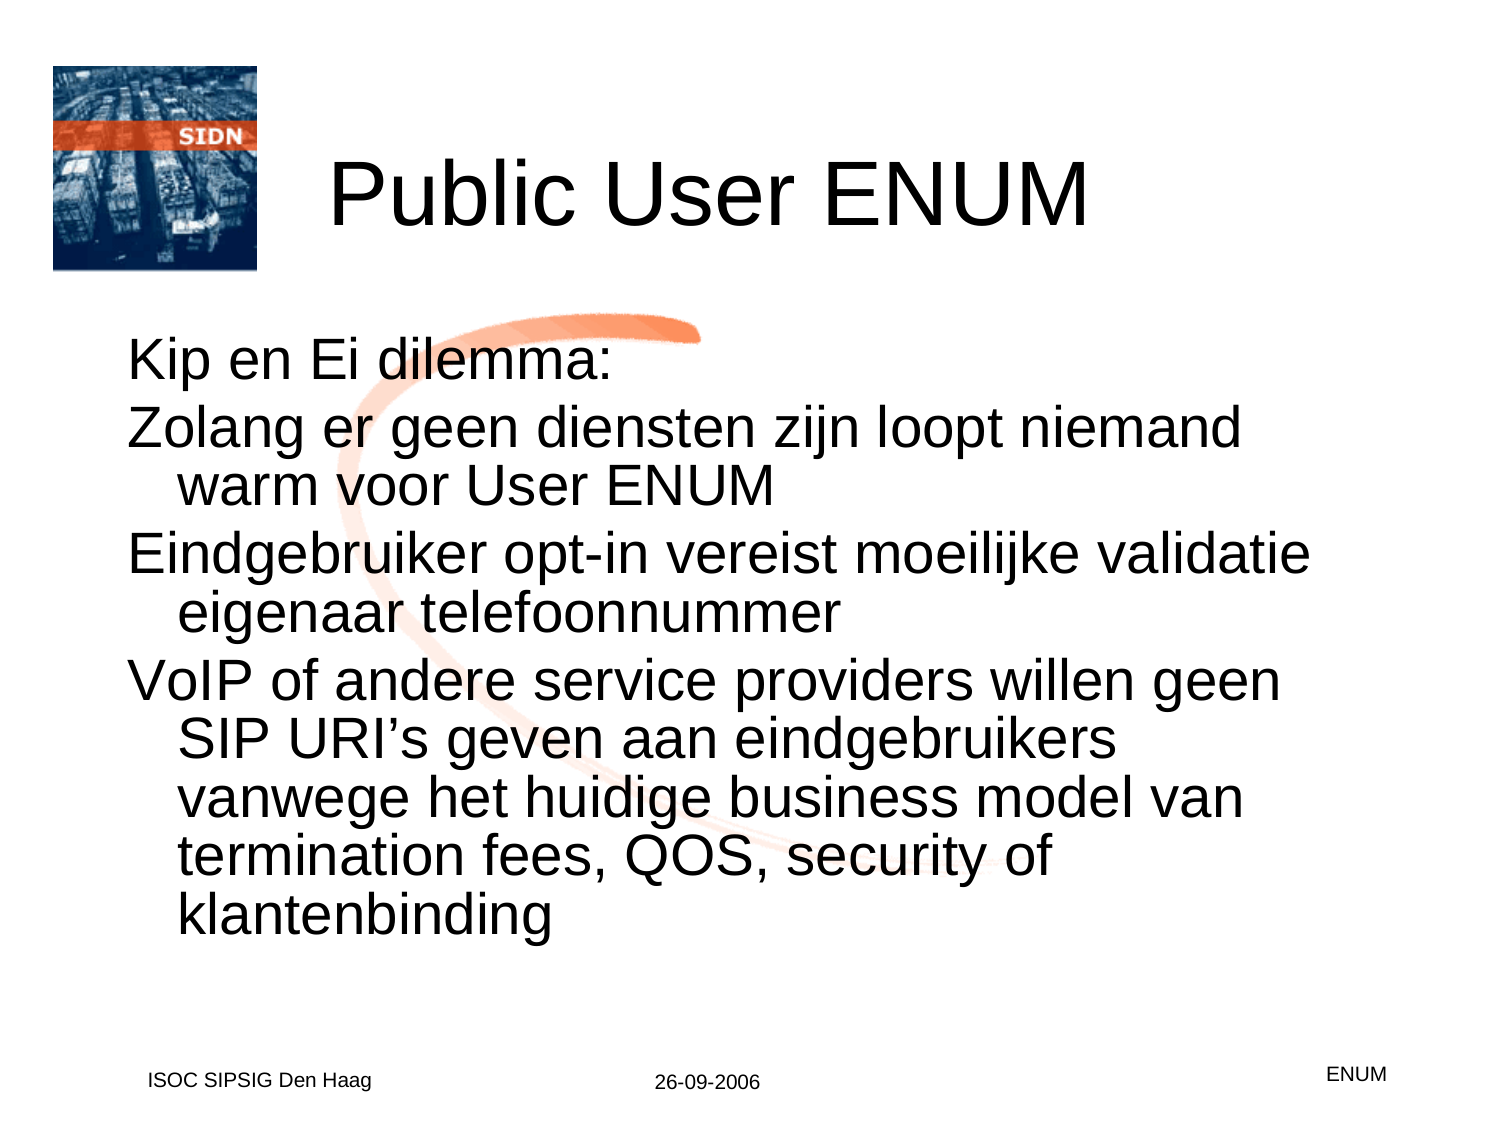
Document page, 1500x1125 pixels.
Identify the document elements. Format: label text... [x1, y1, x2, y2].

picture [112, 1000, 1371, 1120]
title Public User ENUM [312, 99, 1382, 288]
list Kip en Ei dilemma: Zolang er geen diensten zijn loopt niemand warm voor User ENUM Eindgebruiker opt-in vereist moeilijke validatie eigenaar telefoonnummer VoIP of andere service providers willen geen SIP URI’s geven aan eindgebruikers vanwege het huidige business model van termination fees, QOS, security of klantenbinding [112, 324, 1382, 1000]
picture [53, 0, 1371, 324]
